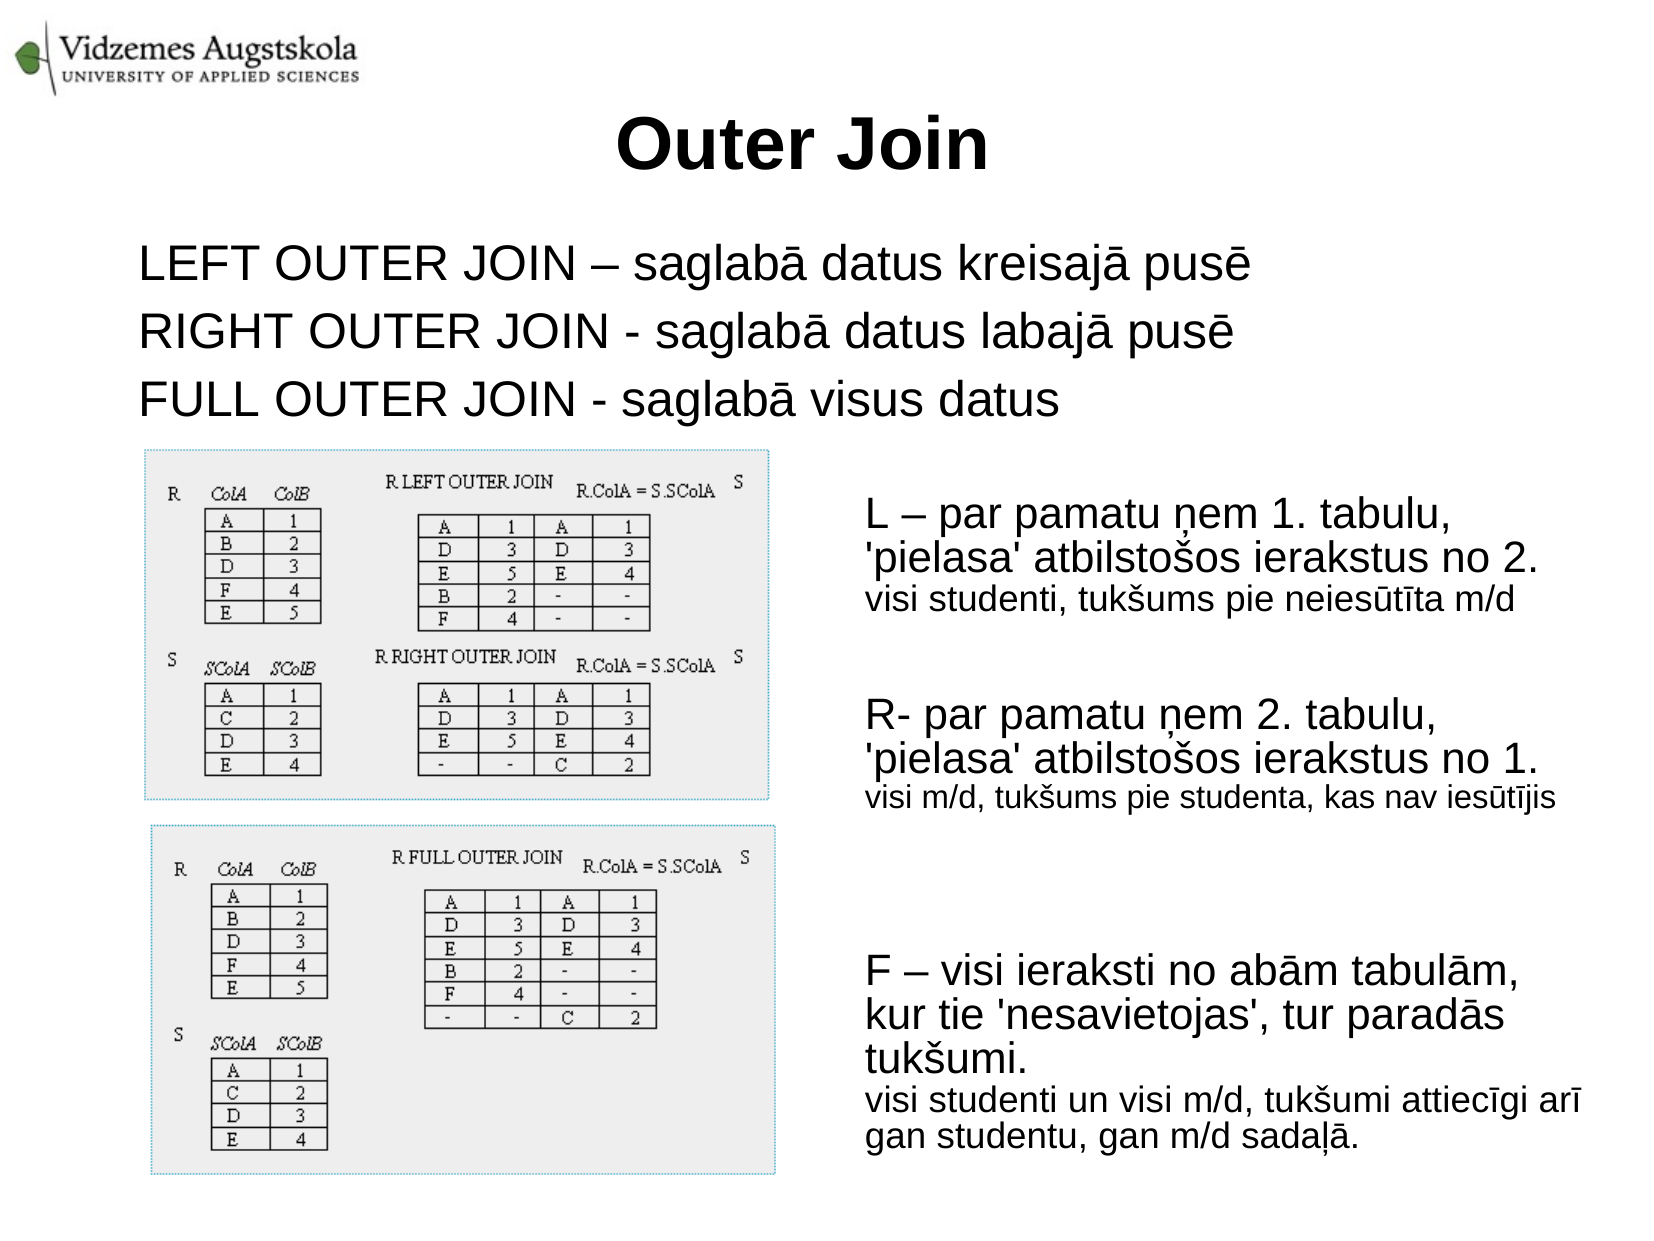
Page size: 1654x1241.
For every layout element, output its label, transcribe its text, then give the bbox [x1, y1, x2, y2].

title Outer Join [94, 103, 1512, 188]
picture [140, 445, 774, 805]
list LEFT OUTER JOIN – saglabā datus kreisajā pusē RIGHT OUTER JOIN - saglabā datus labajā pusē FULL OUTER JOIN - saglabā visus datus [82, 236, 1551, 504]
picture [5, 2, 368, 113]
list L – par pamatu ņem 1. tabulu, 'pielasa' atbilstošos ierakstus no 2. visi studenti, tukšums pie neiesūtīta m/d R- par pamatu ņem 2. tabulu, 'pielasa' atbilstošos ierakstus no 1. visi m/d, tukšums pie studenta, kas nav iesūtījis F – visi ieraksti no abām tabulām, kur tie 'nesavietojas', tur paradās tukšumi. visi studenti un visi m/d, tukšumi attiecīgi arī gan studentu, gan m/d sadaļā. [815, 488, 1588, 1166]
picture [145, 819, 779, 1182]
